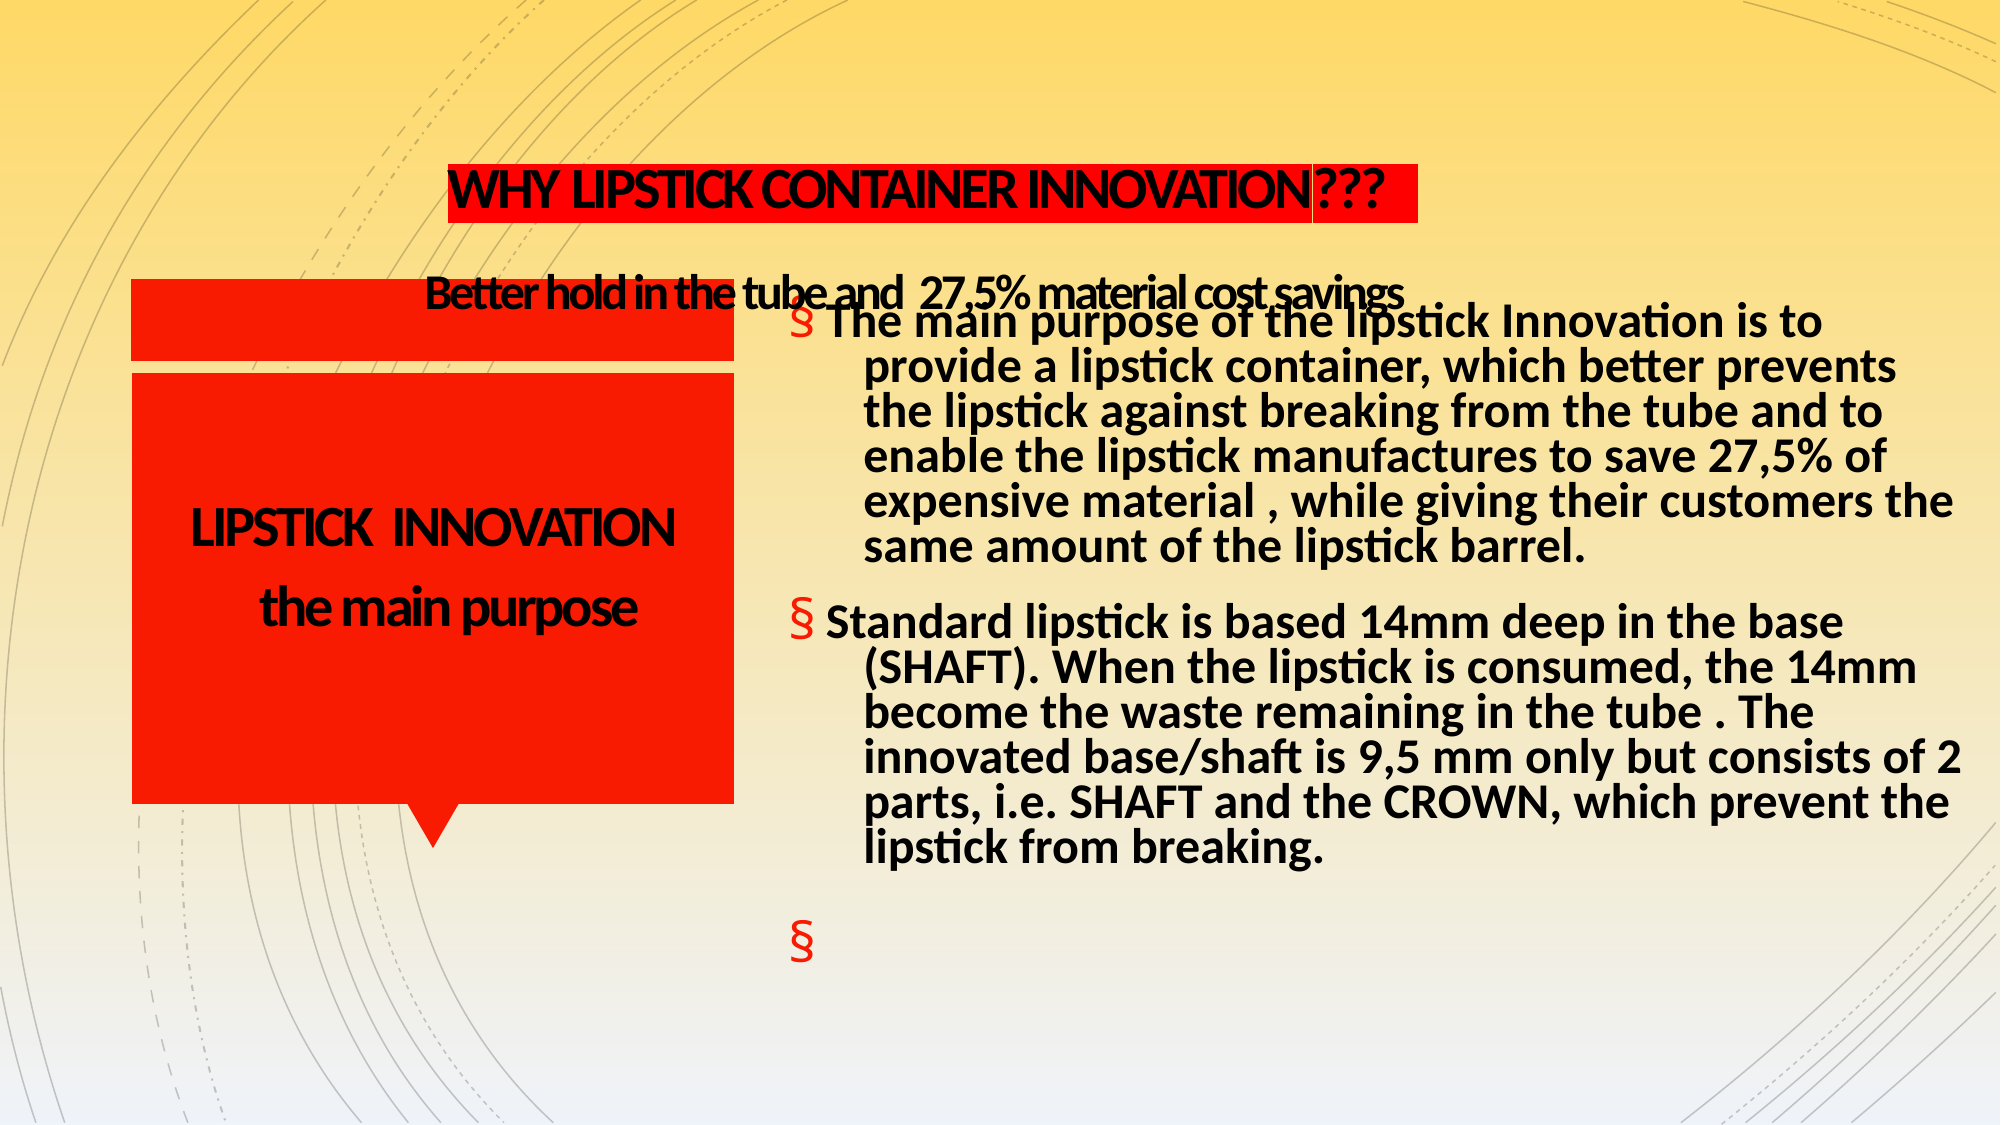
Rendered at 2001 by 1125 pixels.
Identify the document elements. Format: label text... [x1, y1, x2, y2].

text_box WHY LIPSTICK CONTAINER INNOVATION??? Better hold in the tube and 27,5% material cost savings [220, 20, 1645, 227]
list The main purpose of the lipstick Innovation is to provide a lipstick container, which better prevents the lipstick against breaking from the tube and to enable the lipstick manufactures to save 27,5% of expensive material , while giving their customers the same amount of the lipstick barrel. Standard lipstick is based 14mm deep in the base (SHAFT). When the lipstick is consumed, the 14mm become the waste remaining in the tube . The innovated base/shaft is 9,5 mm only but consists of 2 parts, i.e. SHAFT and the CROWN, which prevent the lipstick from breaking. [773, 273, 1979, 1077]
title LIPSTICK INNOVATION the main purpose [150, 391, 725, 795]
